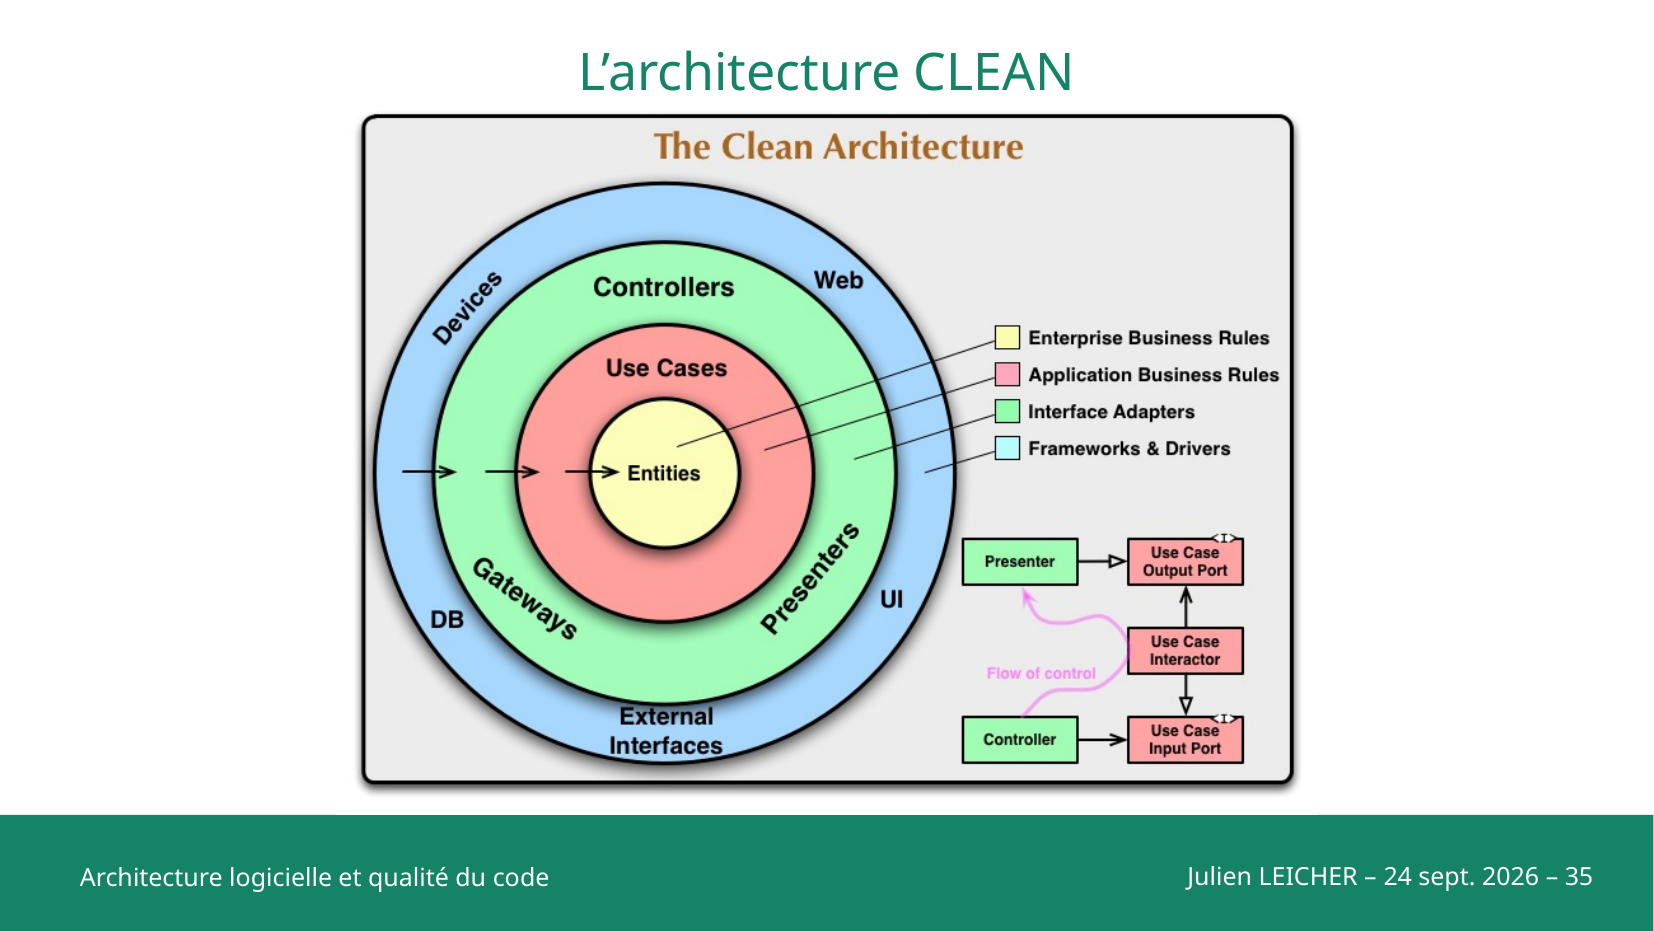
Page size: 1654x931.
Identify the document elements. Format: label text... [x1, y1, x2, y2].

text_box Architecture logicielle et qualité du code [64, 852, 798, 898]
text_box Julien LEICHER – 18 mars 2022 – <number> [0, 814, 1654, 931]
picture [336, 94, 1318, 815]
text_box L’architecture CLEAN [0, 27, 1654, 113]
